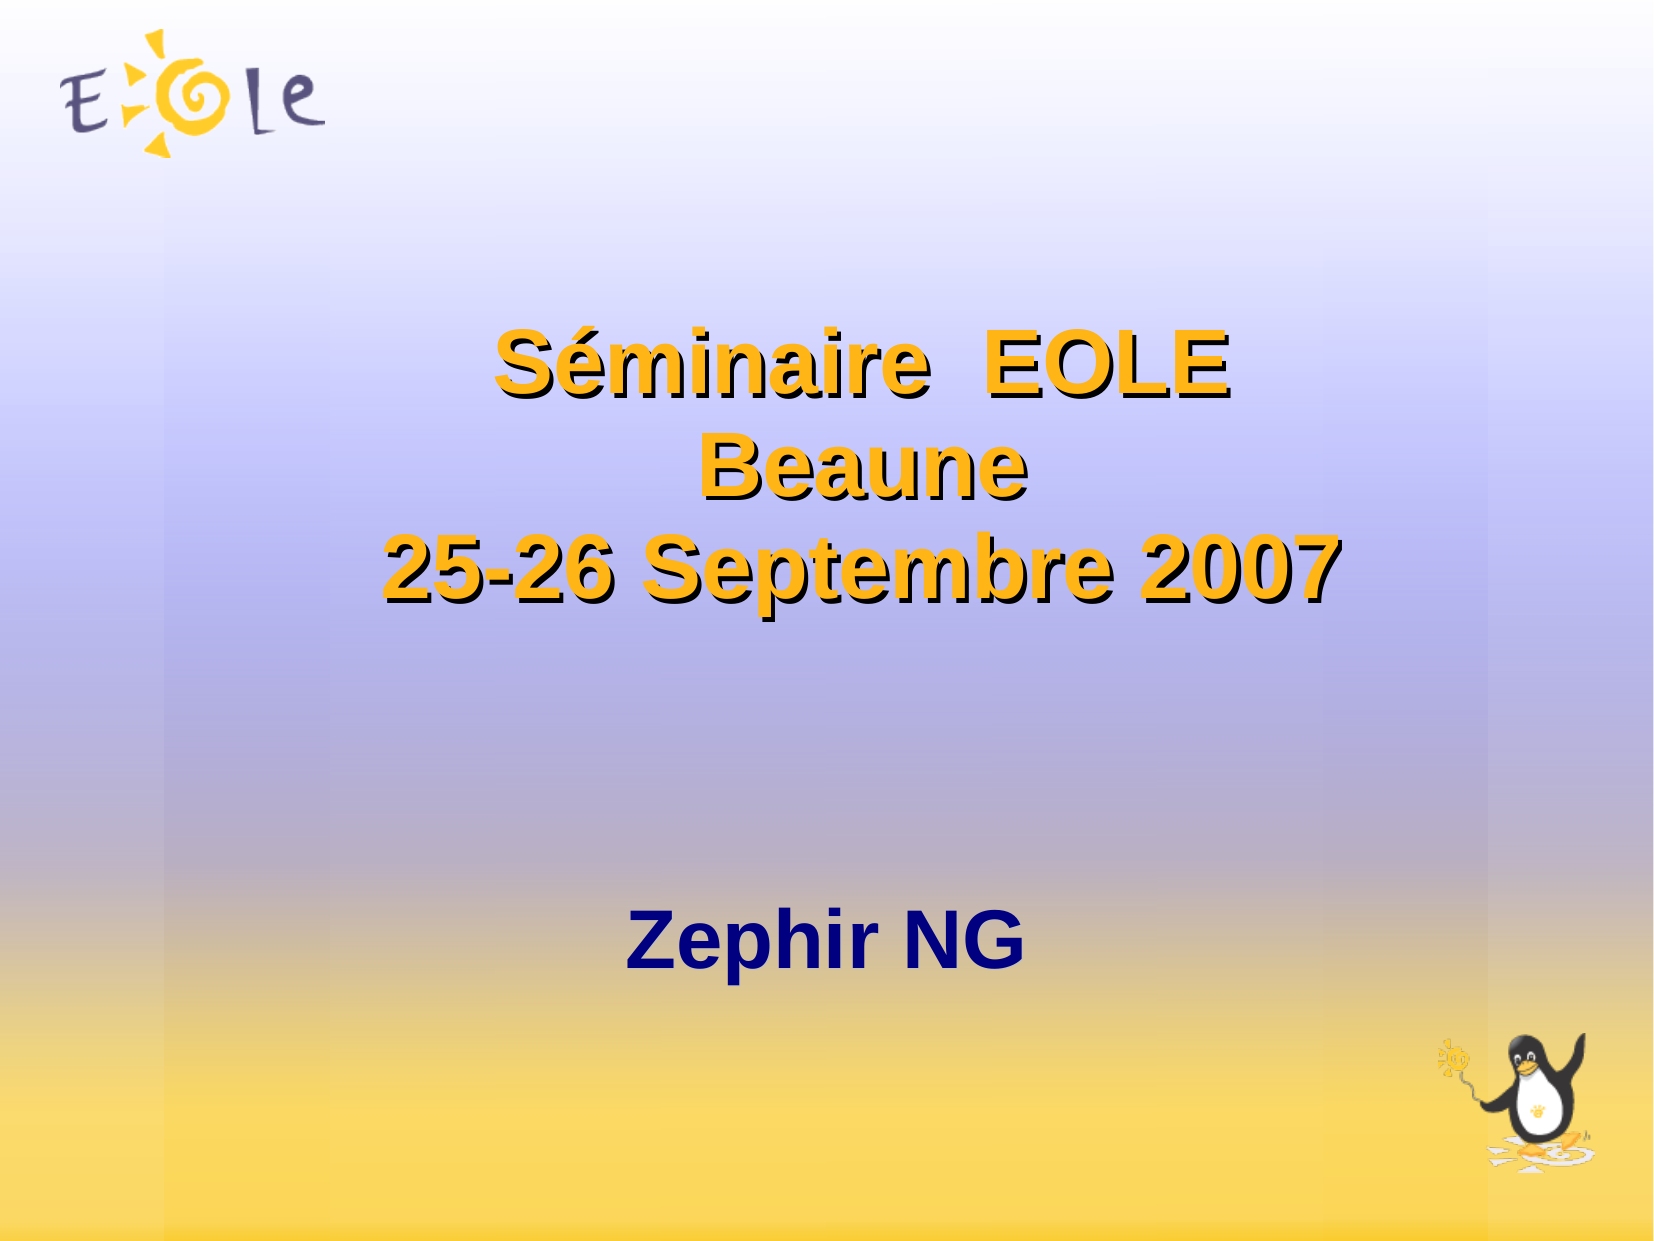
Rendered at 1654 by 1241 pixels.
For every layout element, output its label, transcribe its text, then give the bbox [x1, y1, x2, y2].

text_box Zephir NG [610, 885, 1043, 1008]
title Séminaire EOLE Beaune 25-26 Septembre 2007 [118, 191, 1607, 739]
picture [0, 0, 1654, 1241]
